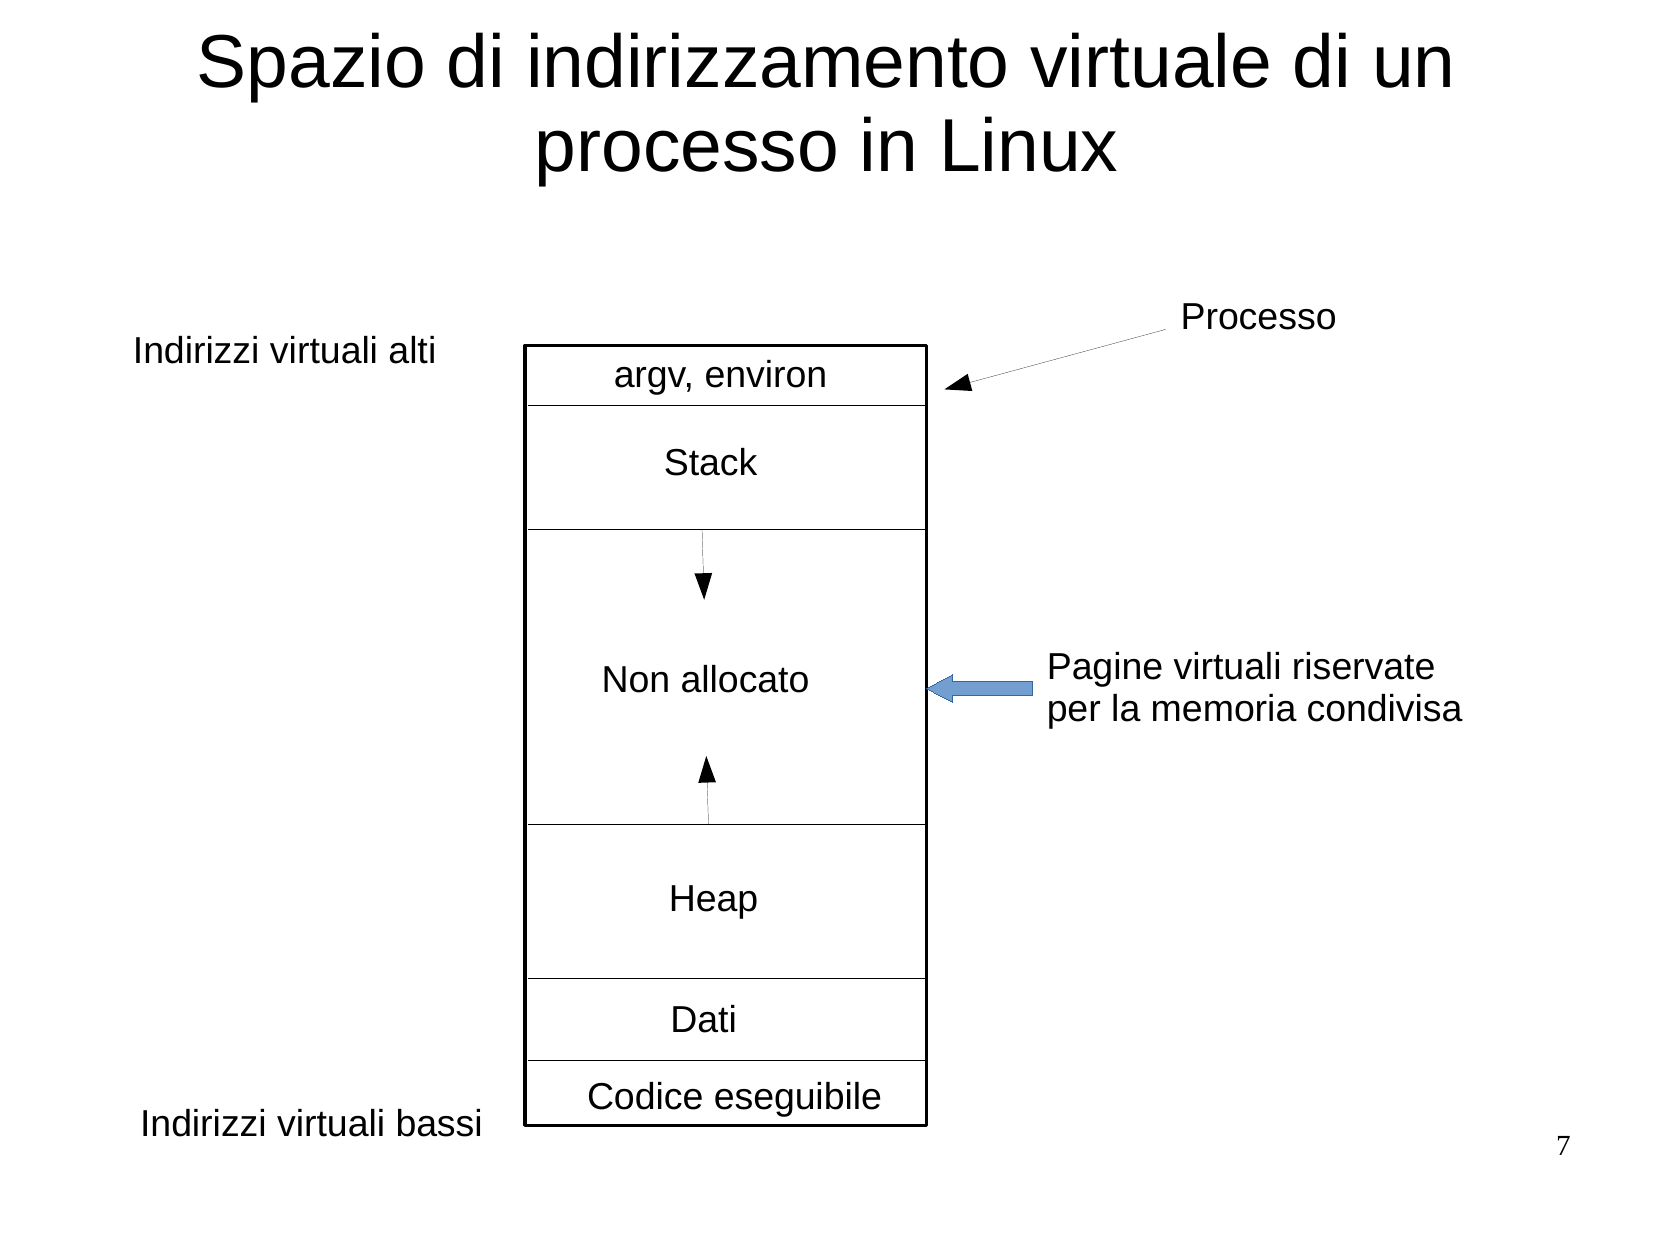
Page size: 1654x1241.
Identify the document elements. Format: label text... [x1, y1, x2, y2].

text_box [525, 345, 1033, 1126]
text_box Heap [654, 869, 784, 927]
text_box Indirizzi virtuali alti [118, 321, 550, 379]
text_box Processo [1165, 288, 1362, 346]
title Spazio di indirizzamento virtuale di un processo in Linux [82, 0, 1571, 208]
text_box Pagine virtuali riservate per la memoria condivisa [1032, 637, 1478, 737]
text_box Indirizzi virtuali bassi [125, 1095, 515, 1153]
text_box argv, environ [599, 345, 975, 403]
text_box Codice eseguibile [572, 1067, 897, 1125]
text_box Non allocato [586, 651, 825, 709]
text_box Stack [648, 433, 783, 491]
text_box Dati [655, 990, 763, 1048]
list [82, 213, 1538, 1049]
